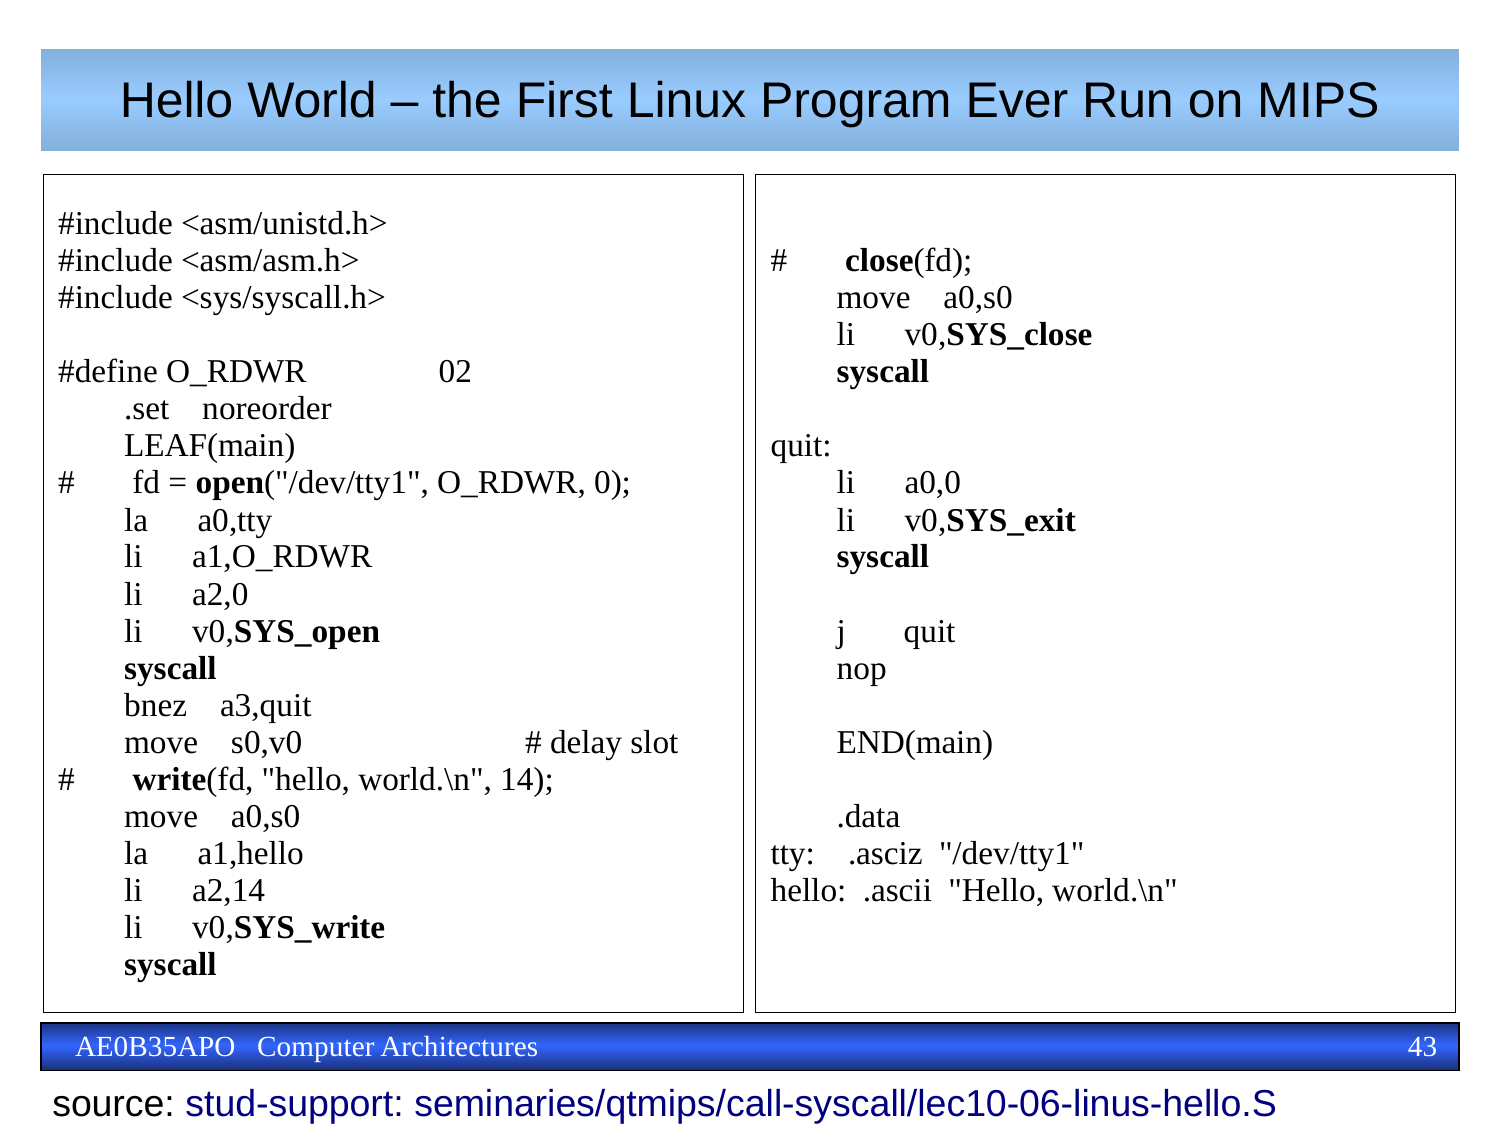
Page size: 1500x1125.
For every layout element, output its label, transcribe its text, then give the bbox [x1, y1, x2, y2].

text_box # close(fd); move a0,s0 li v0,SYS_close syscall quit: li a0,0 li v0,SYS_exit syscall j quit nop END(main) .data tty: .asciz "/dev/tty1" hello: .ascii "Hello, world.\n" [755, 174, 1456, 1013]
text_box #include <asm/unistd.h> #include <asm/asm.h> #include <sys/syscall.h> #define O_RDWR 02 .set noreorder LEAF(main) # fd = open("/dev/tty1", O_RDWR, 0); la a0,tty li a1,O_RDWR li a2,0 li v0,SYS_open syscall bnez a3,quit move s0,v0 # delay slot # write(fd, "hello, world.\n", 14); move a0,s0 la a1,hello li a2,14 li v0,SYS_write syscall [43, 174, 744, 1013]
title Hello World – the First Linux Program Ever Run on MIPS [41, 49, 1459, 151]
text_box source: stud-support: seminaries/qtmips/call-syscall/lec10-06-linus-hello.S [37, 1074, 1438, 1125]
